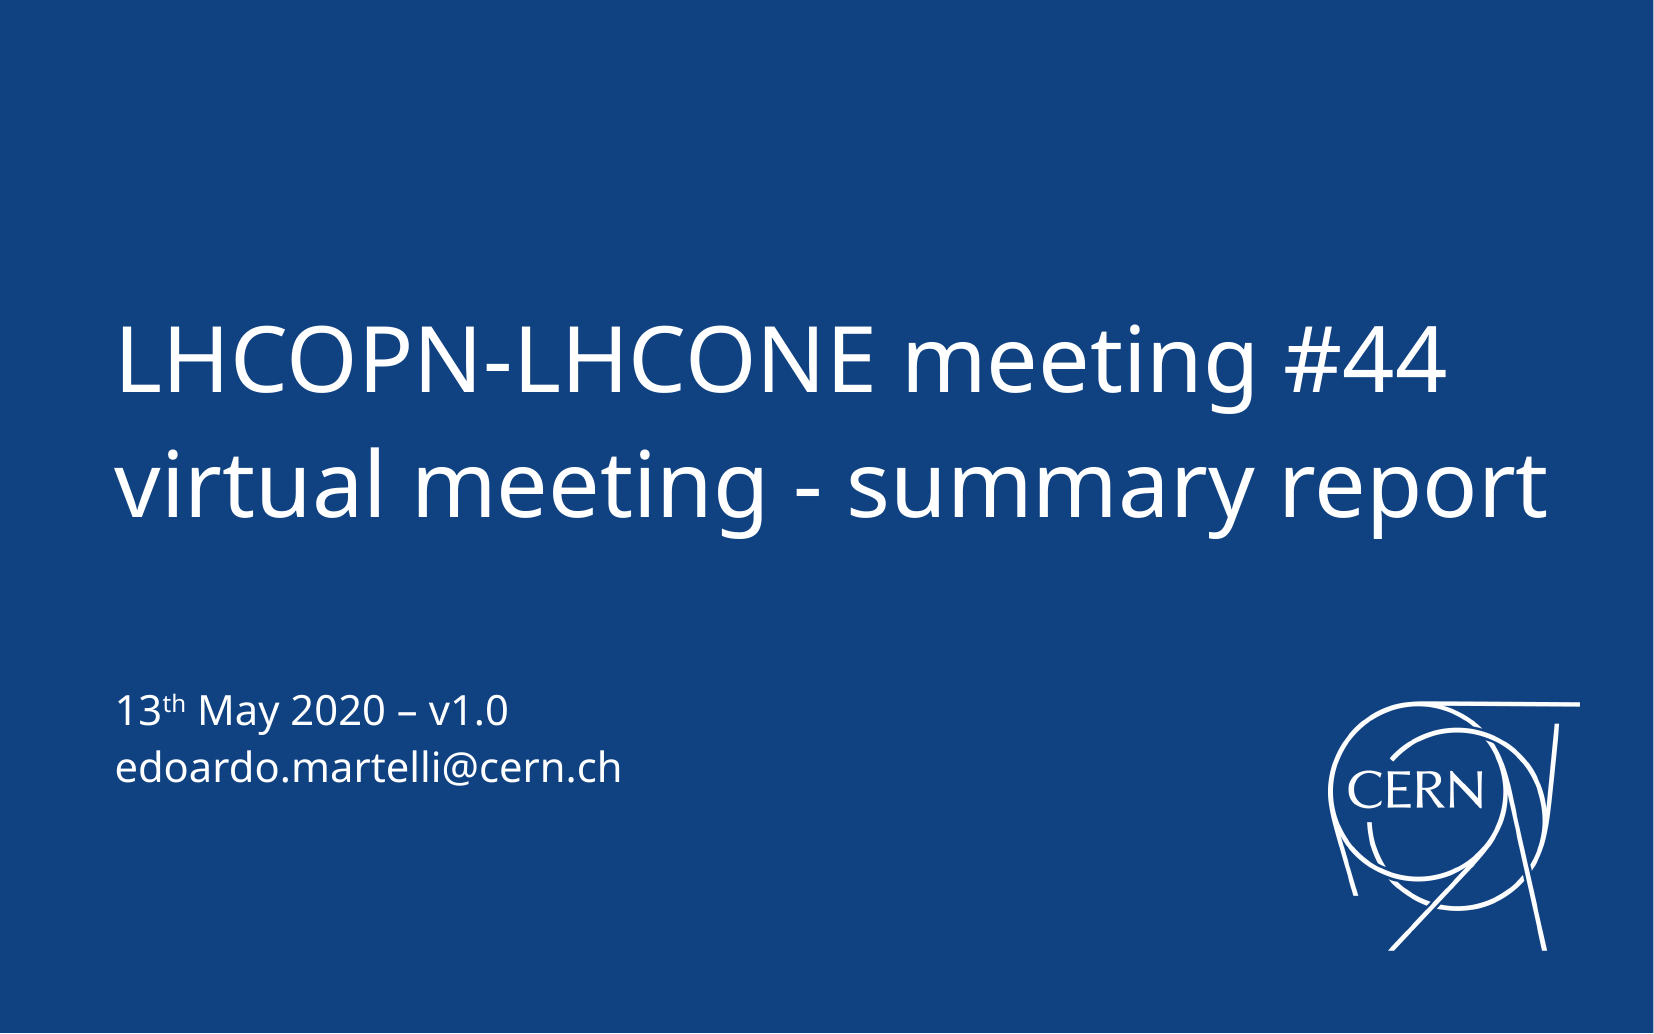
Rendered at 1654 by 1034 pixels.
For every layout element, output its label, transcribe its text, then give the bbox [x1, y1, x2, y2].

picture [1328, 848, 1580, 952]
title LHCOPN-LHCONE meeting #44 virtual meeting - summary report 13th May 2020 – v1.0 edoardo.martelli@cern.ch [114, 241, 1630, 848]
